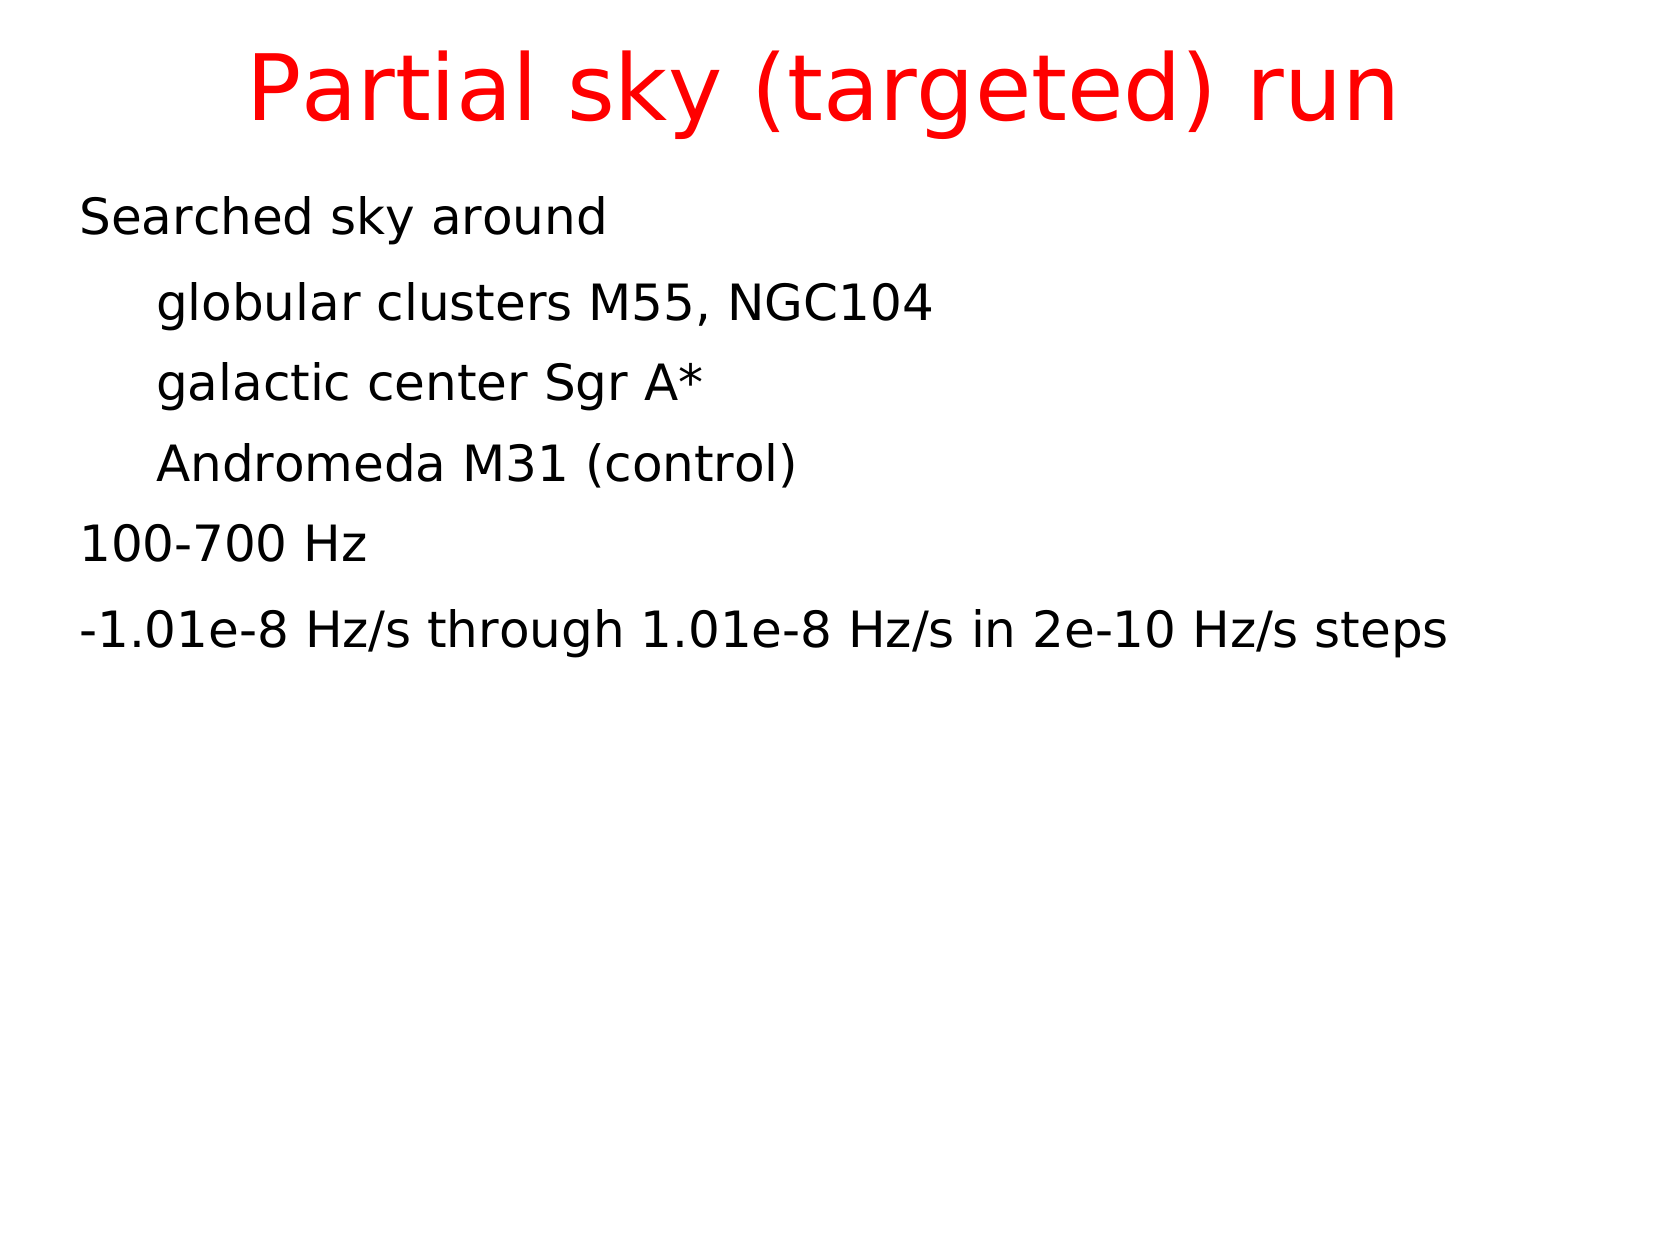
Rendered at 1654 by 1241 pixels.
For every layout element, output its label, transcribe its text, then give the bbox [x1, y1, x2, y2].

title Partial sky (targeted) run [118, 0, 1531, 179]
list Searched sky around globular clusters M55, NGC104 galactic center Sgr A* Andromeda M31 (control) 100-700 Hz -1.01e-8 Hz/s through 1.01e-8 Hz/s in 2e-10 Hz/s steps [61, 189, 1654, 1117]
